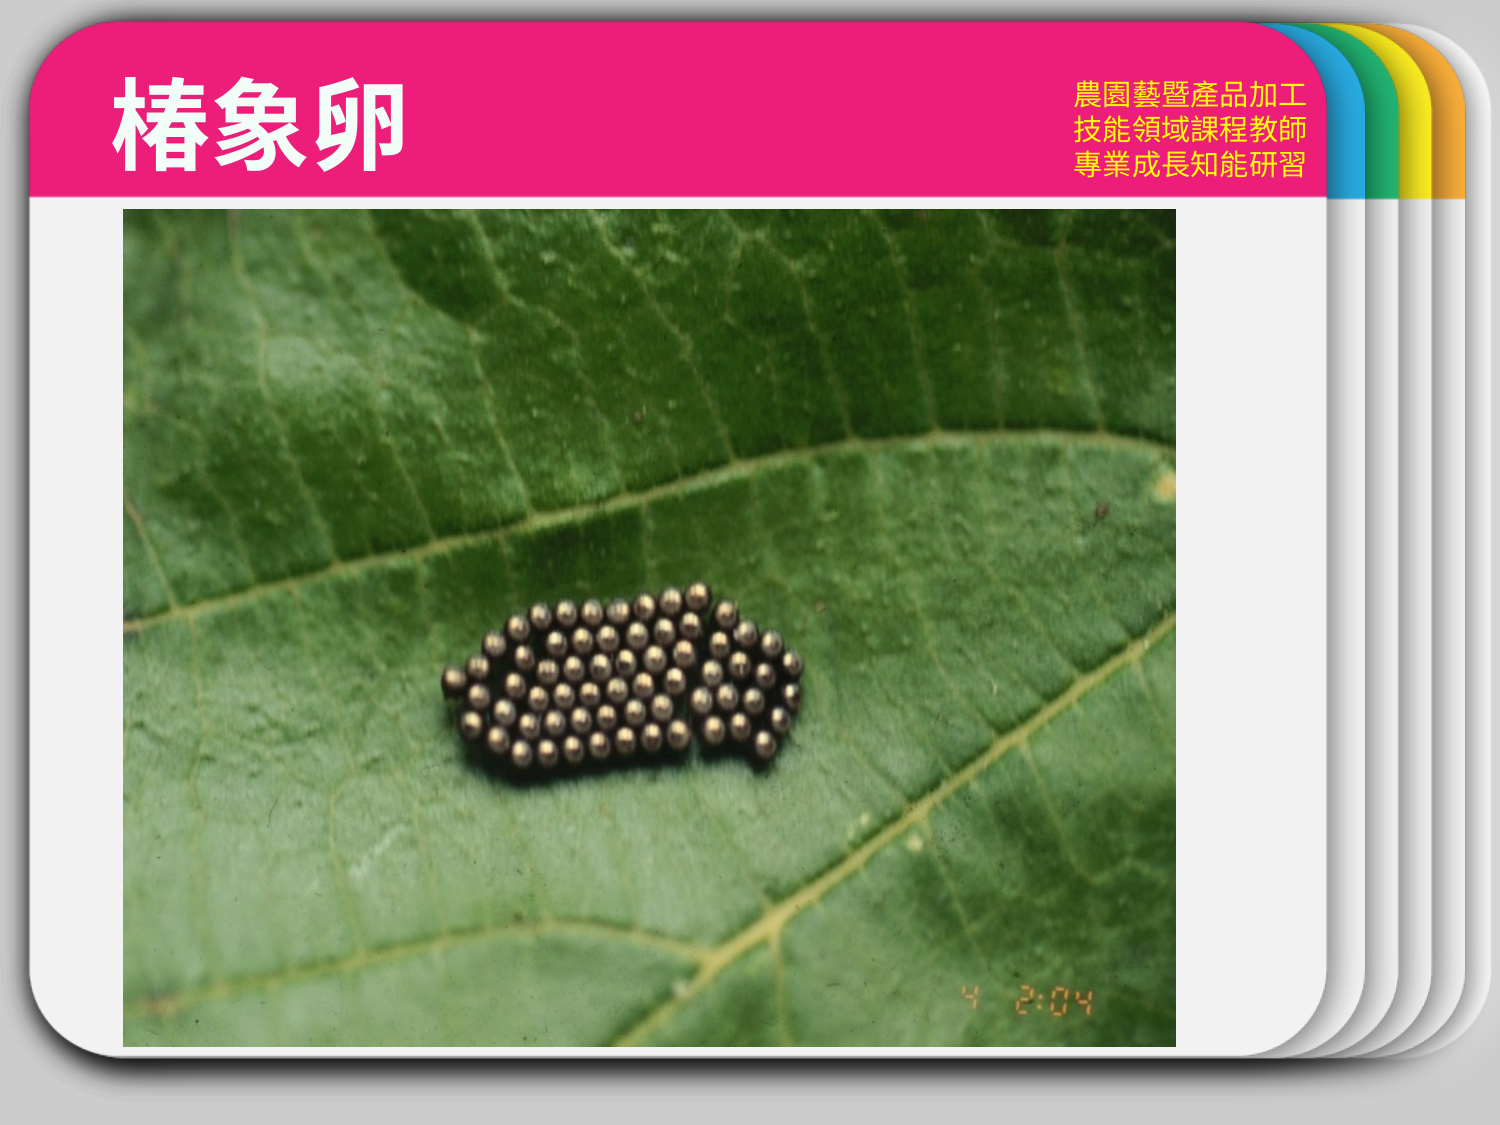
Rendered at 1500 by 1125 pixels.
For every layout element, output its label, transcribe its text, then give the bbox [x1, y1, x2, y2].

picture [0, 0, 1500, 1125]
text_box 農園藝暨產品加工技能領域課程教師專業成長知能研習 [1058, 68, 1344, 190]
text_box 椿象卵 [95, 54, 513, 192]
